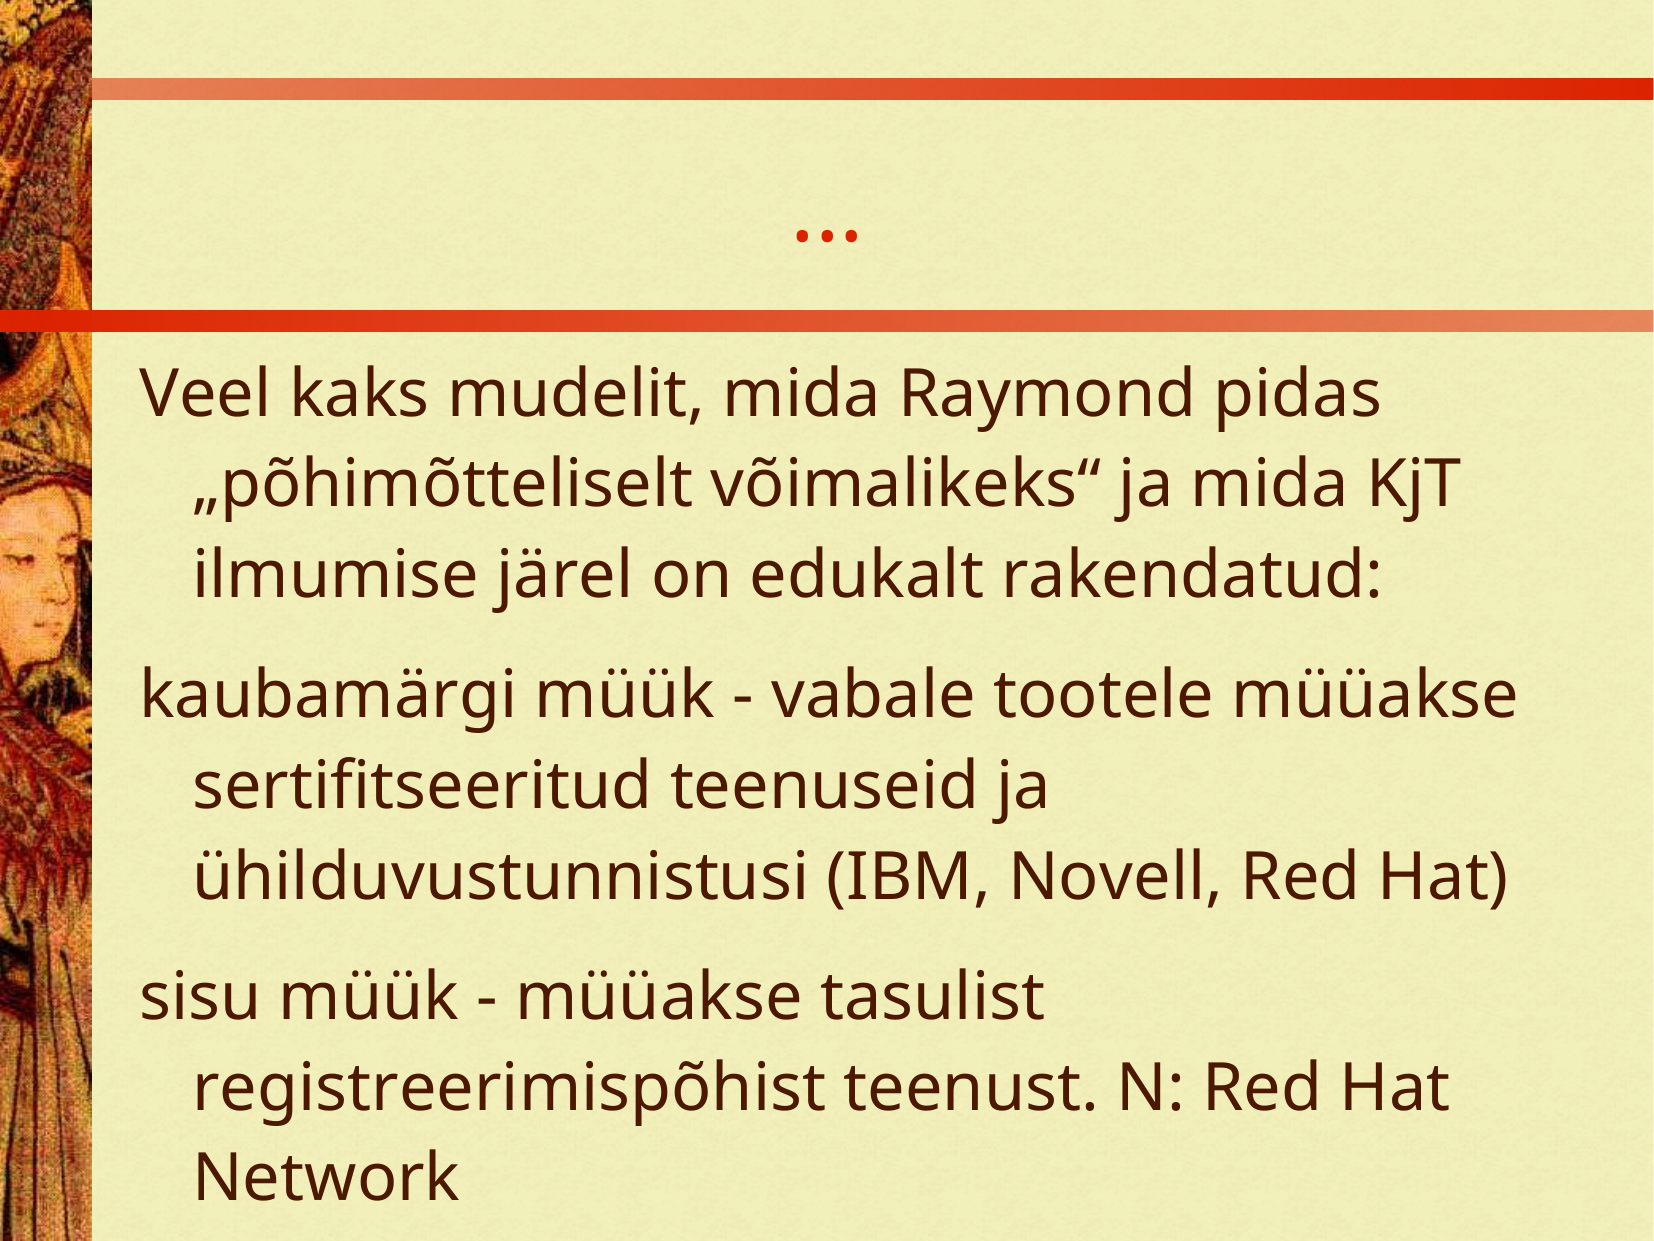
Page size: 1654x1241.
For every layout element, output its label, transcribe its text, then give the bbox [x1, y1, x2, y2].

picture [0, 0, 1654, 310]
title ... [121, 110, 1534, 303]
picture [0, 332, 1654, 1241]
list Veel kaks mudelit, mida Raymond pidas „põhimõtteliselt võimalikeks“ ja mida KjT ilmumise järel on edukalt rakendatud: kaubamärgi müük - vabale tootele müüakse sertifitseeritud teenuseid ja ühilduvustunnistusi (IBM, Novell, Red Hat) sisu müük - müüakse tasulist registreerimispõhist teenust. N: Red Hat Network [121, 344, 1534, 1112]
